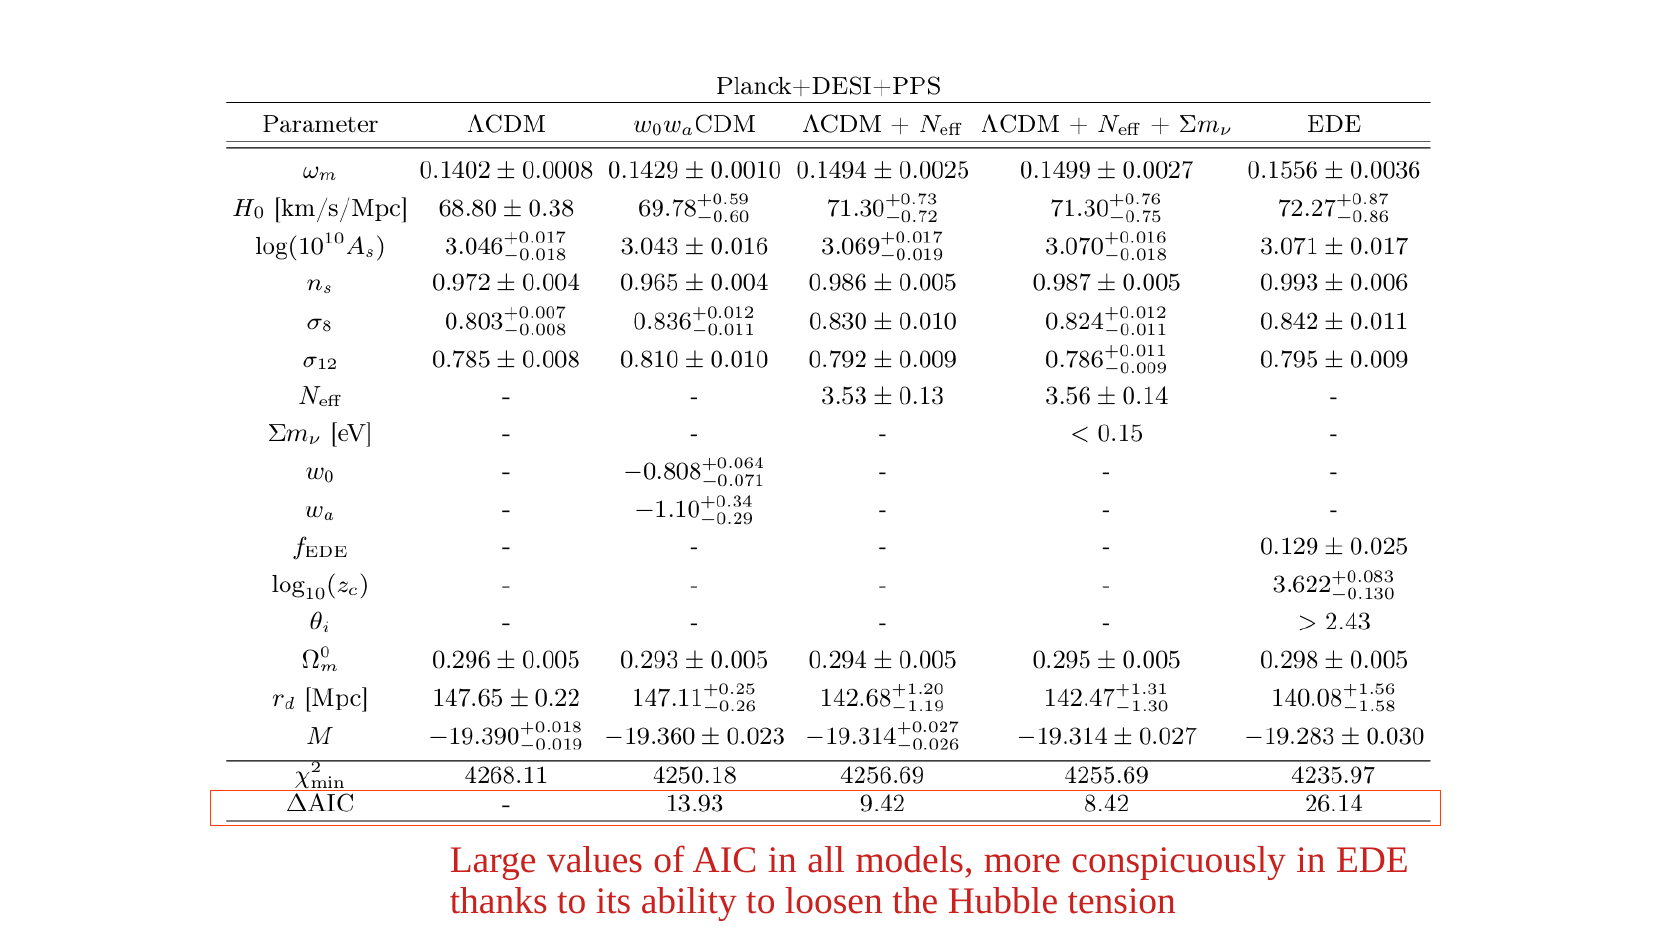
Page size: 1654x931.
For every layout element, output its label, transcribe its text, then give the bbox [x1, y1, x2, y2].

text_box [210, 790, 1441, 826]
picture [204, 60, 1456, 831]
text_box Large values of AIC in all models, more conspicuously in EDE thanks to its ability to loosen the Hubble tension [435, 831, 1426, 931]
